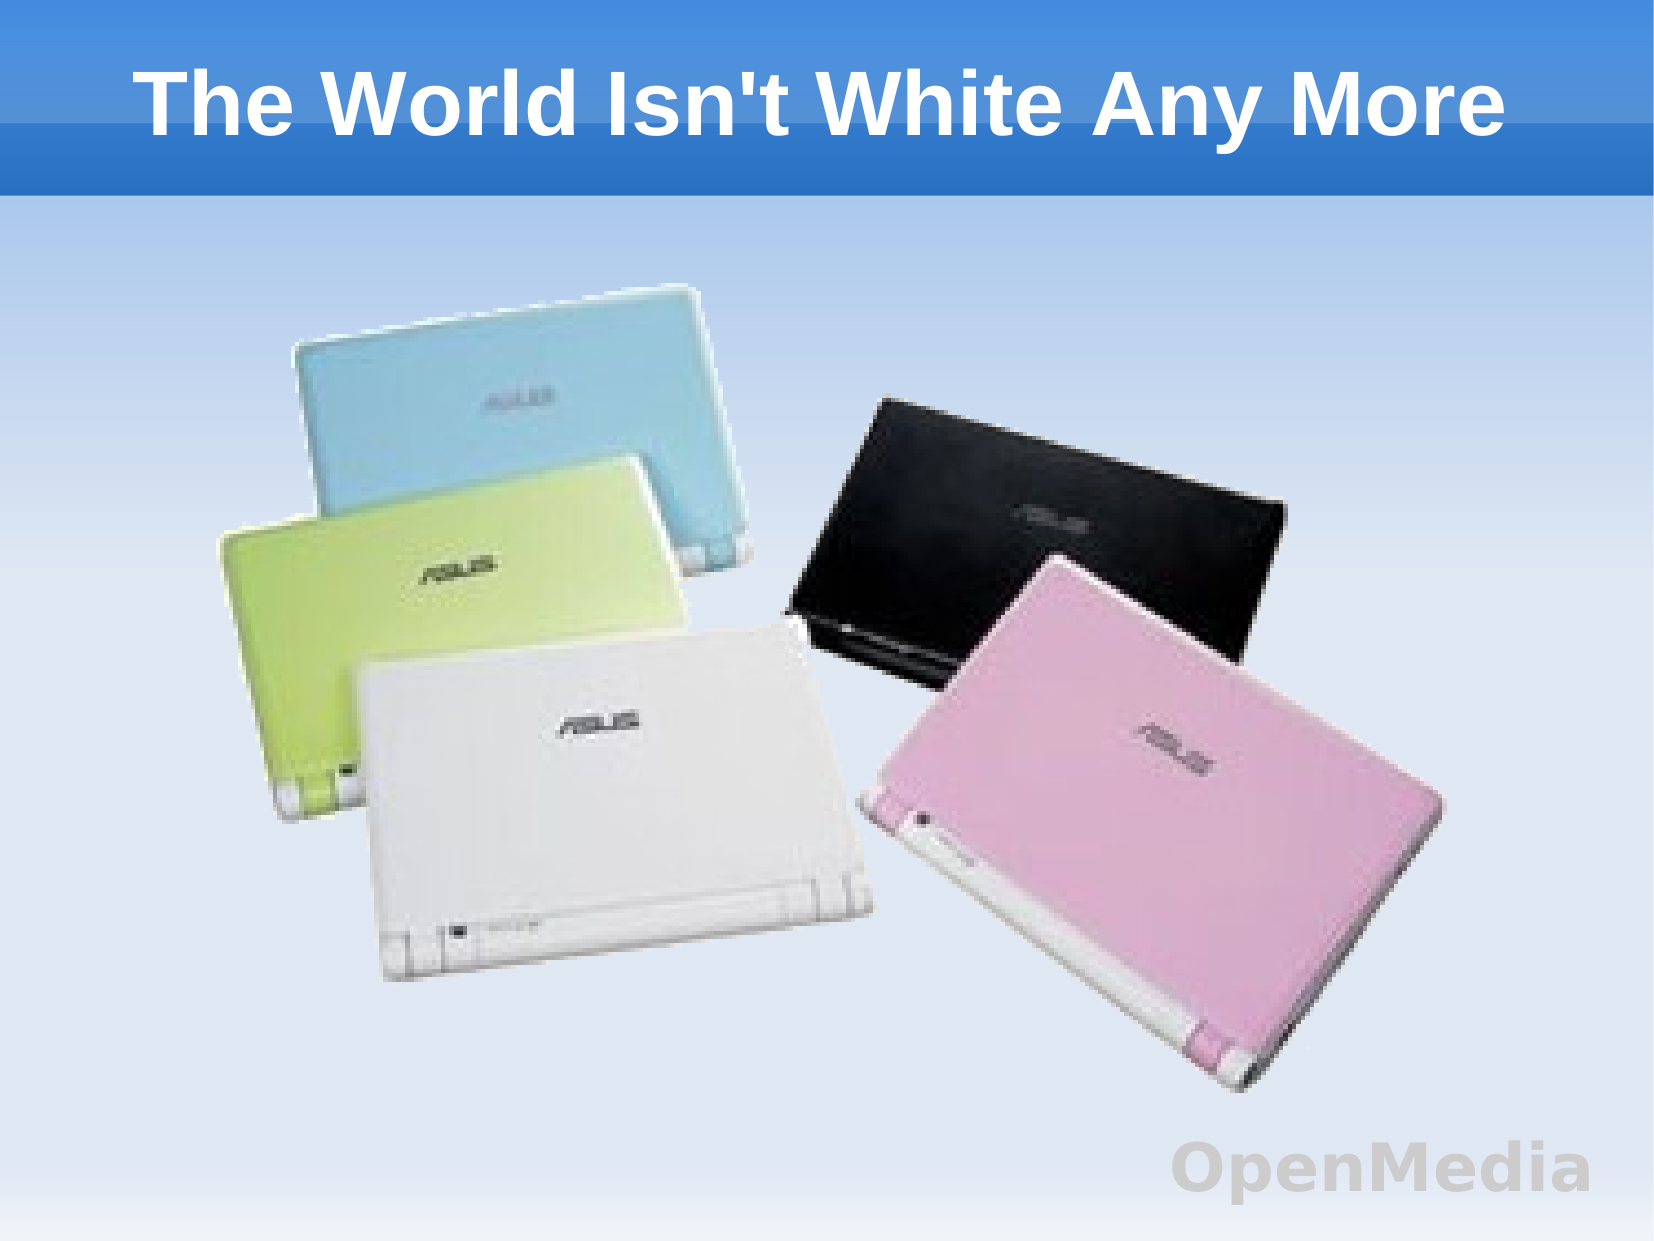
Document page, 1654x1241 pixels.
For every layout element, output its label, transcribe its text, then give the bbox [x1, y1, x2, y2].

picture [0, 0, 1654, 1241]
title The World Isn't White Any More [76, 0, 1565, 208]
